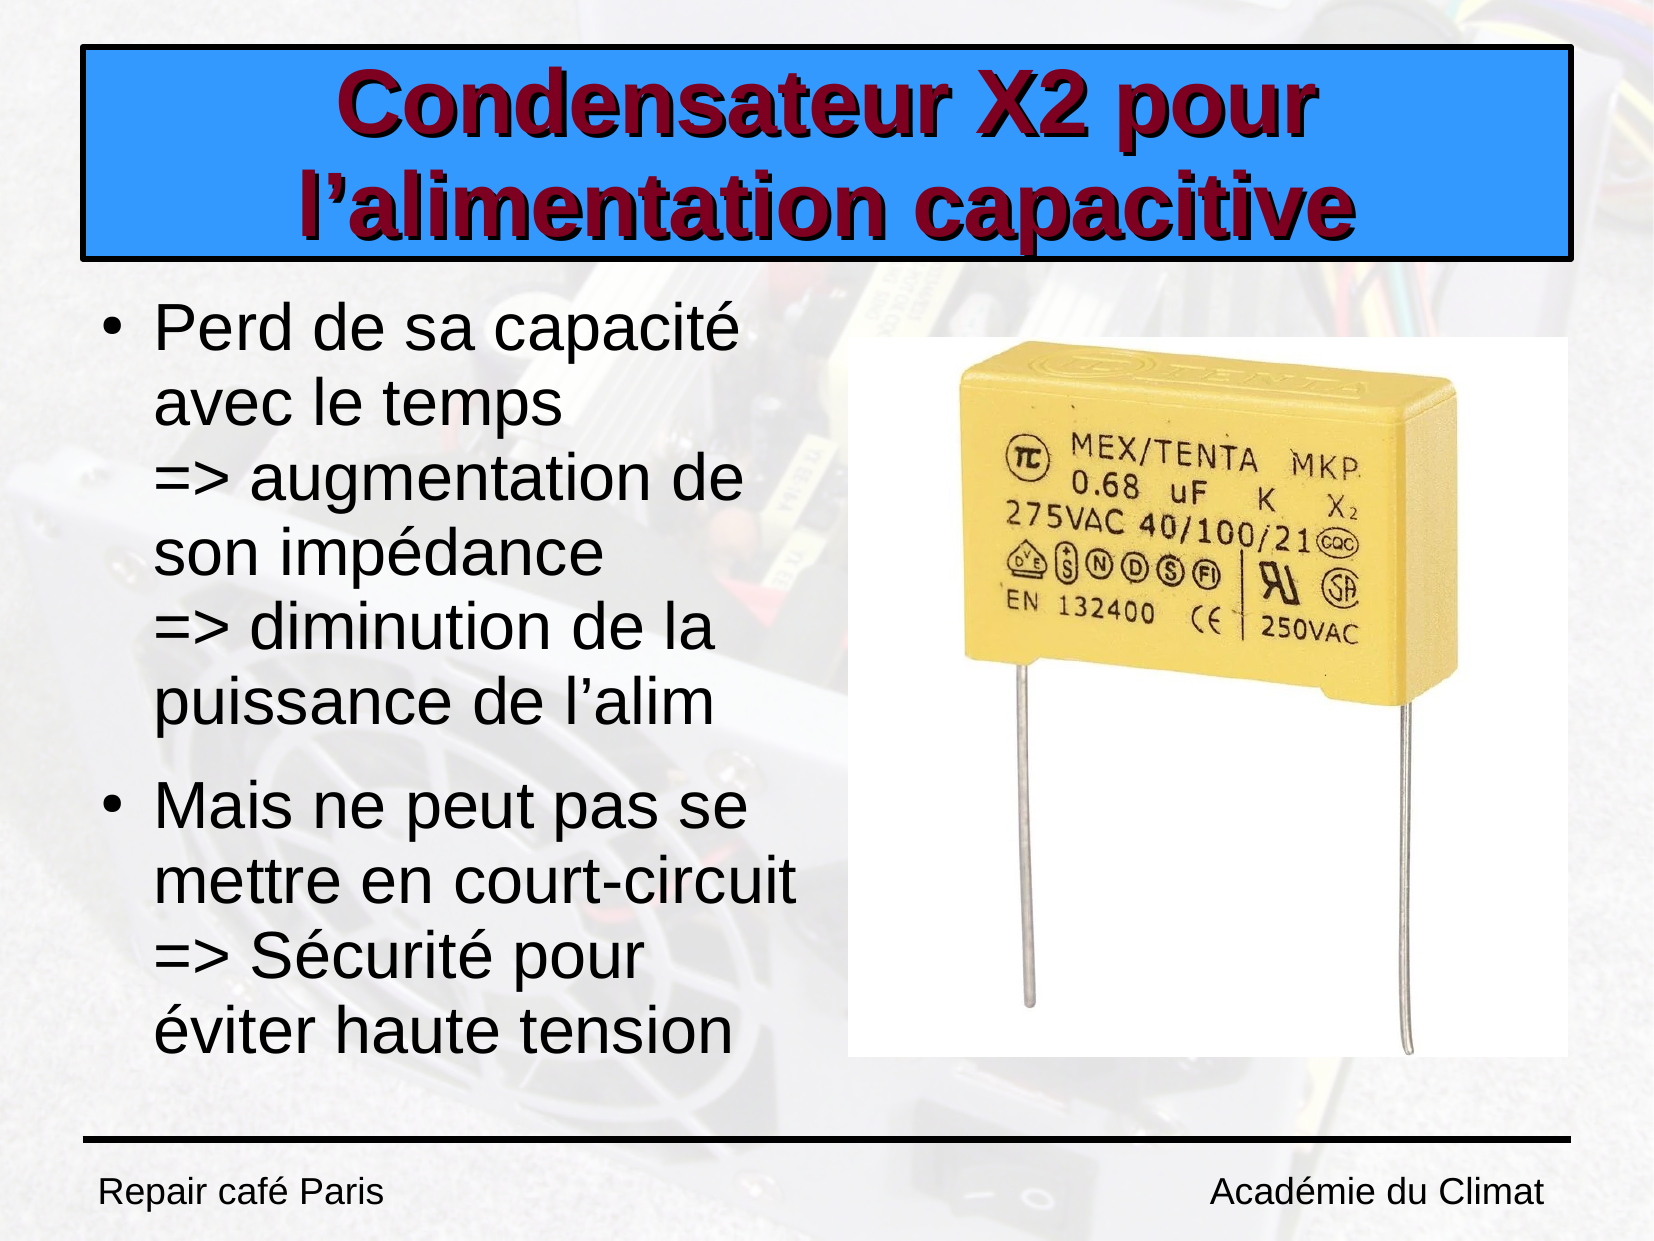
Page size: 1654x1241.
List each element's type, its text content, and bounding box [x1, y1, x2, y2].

text_box Repair café Paris Académie du Climat [82, 1163, 1571, 1220]
picture [0, 0, 1654, 1241]
list Perd de sa capacité avec le temps => augmentation de son impédance => diminution de la puissance de l’alim Mais ne peut pas se mettre en court-circuit => Sécurité pour éviter haute tension [82, 290, 809, 1068]
title Condensateur X2 pour l’alimentation capacitive [82, 47, 1571, 259]
